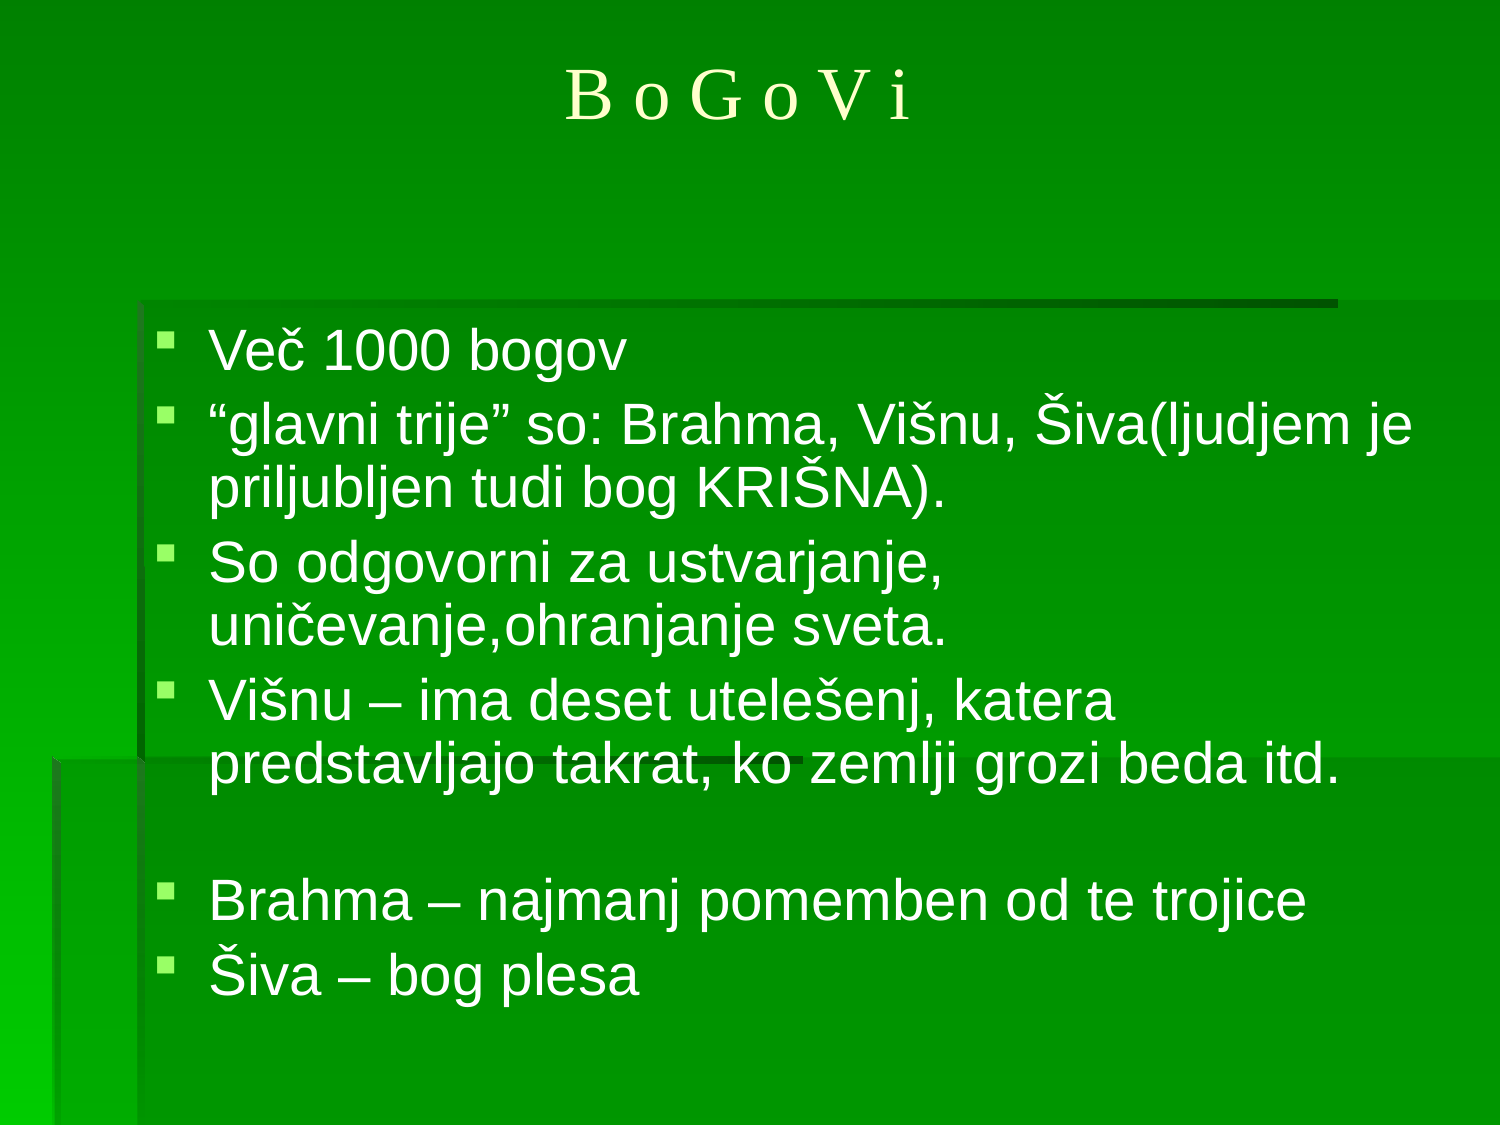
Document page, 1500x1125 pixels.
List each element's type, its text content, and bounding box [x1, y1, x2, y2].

text_box B o G o V i [337, 37, 1138, 302]
list Več 1000 bogov “glavni trije” so: Brahma, Višnu, Šiva(ljudjem je priljubljen tudi bog KRIŠNA). So odgovorni za ustvarjanje, uničevanje,ohranjanje sveta. Višnu – ima deset utelešenj, katera predstavljajo takrat, ko zemlji grozi beda itd. Brahma – najmanj pomemben od te trojice Šiva – bog plesa [137, 312, 1451, 1000]
